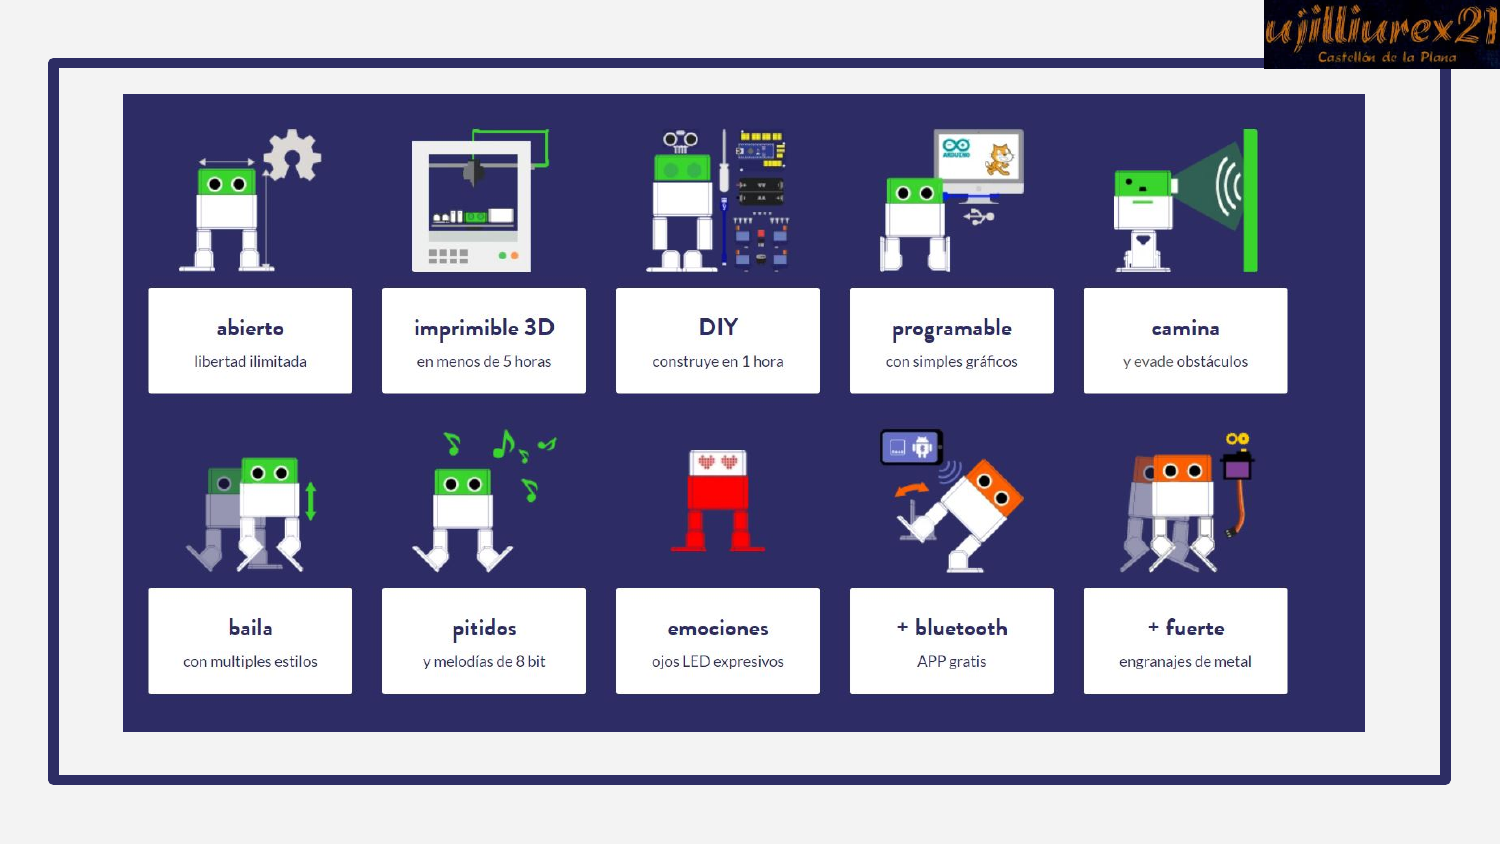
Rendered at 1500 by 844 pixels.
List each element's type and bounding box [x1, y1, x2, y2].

picture [123, 94, 1365, 732]
picture [1264, 0, 1500, 69]
